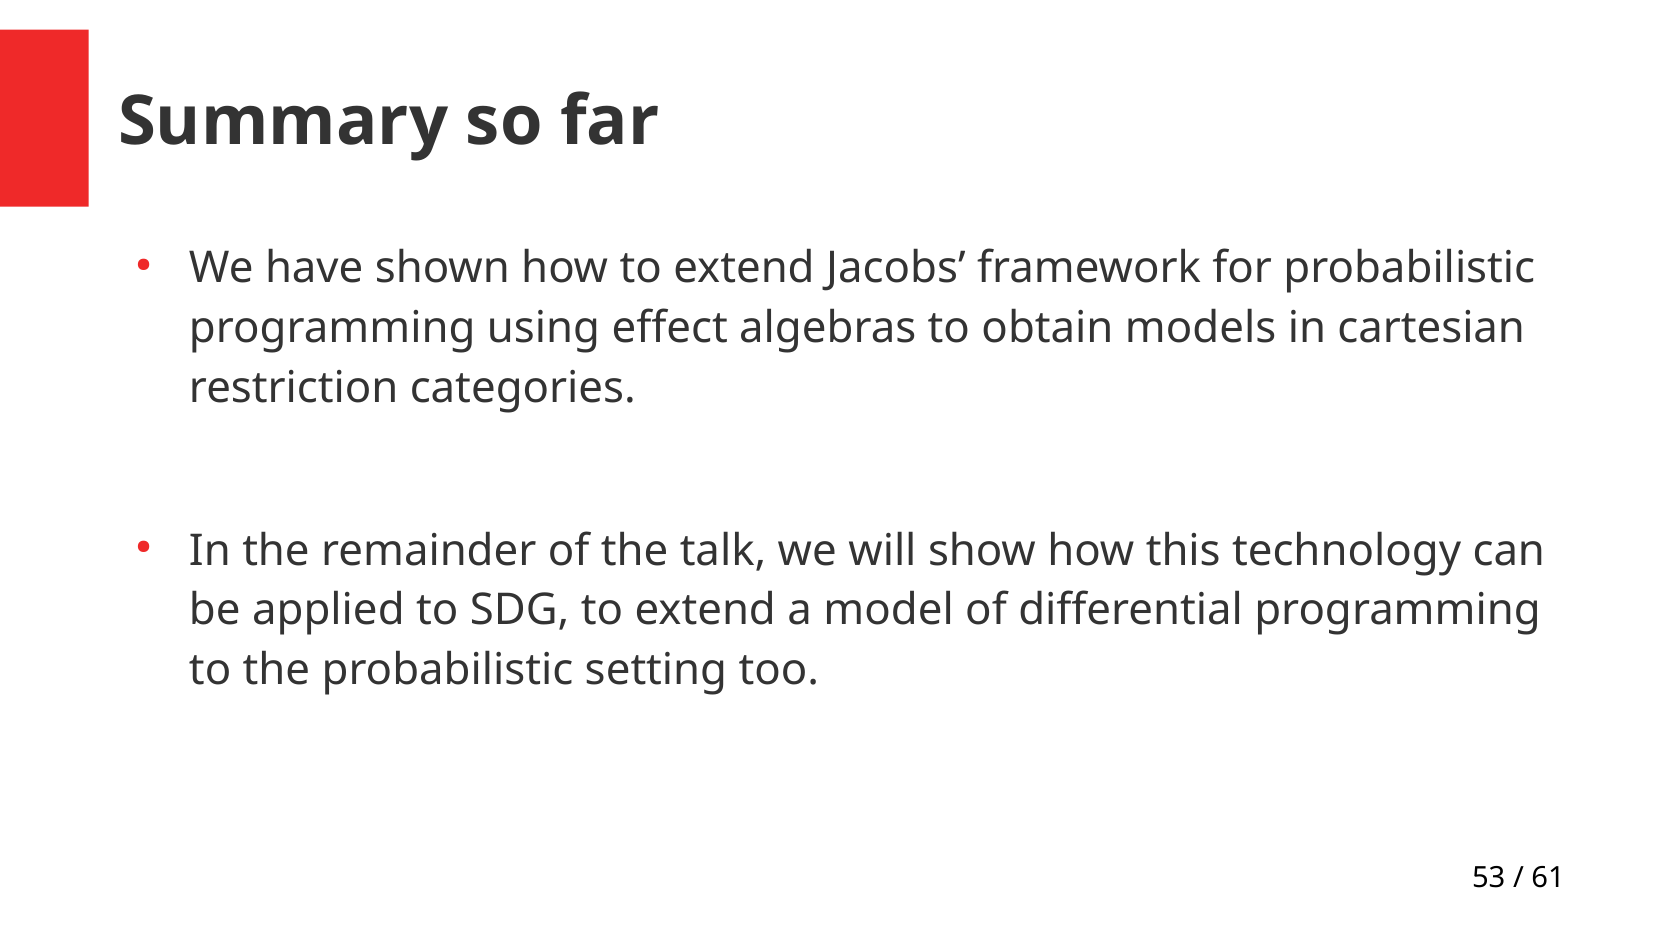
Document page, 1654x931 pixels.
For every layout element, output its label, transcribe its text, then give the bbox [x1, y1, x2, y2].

title Summary so far [118, 29, 1595, 207]
list We have shown how to extend Jacobs’ framework for probabilistic programming using effect algebras to obtain models in cartesian restriction categories. In the remainder of the talk, we will show how this technology can be applied to SDG, to extend a model of differential programming to the probabilistic setting too. [118, 236, 1595, 798]
